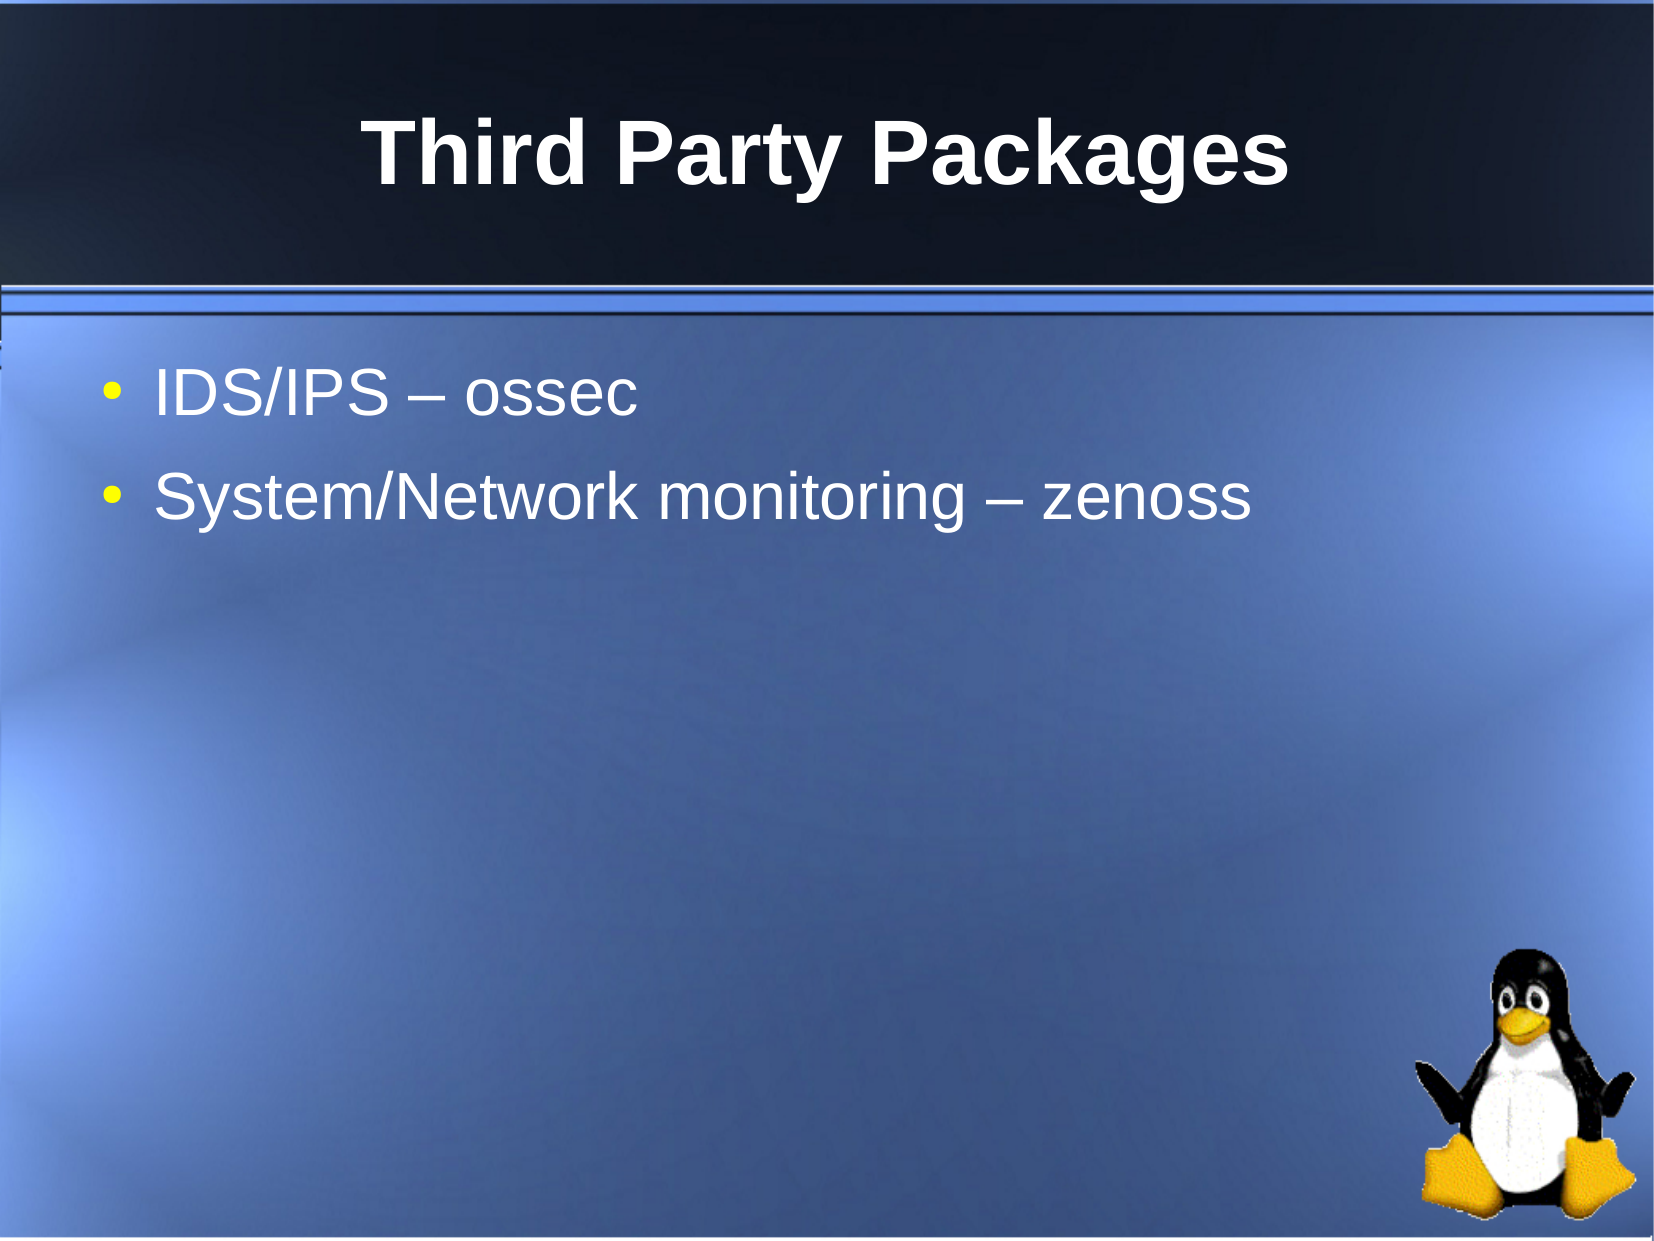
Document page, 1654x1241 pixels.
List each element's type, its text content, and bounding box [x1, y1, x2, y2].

title Third Party Packages [82, 56, 1571, 250]
list IDS/IPS – ossec System/Network monitoring – zenoss [82, 355, 1571, 1043]
picture [0, 0, 1654, 1241]
